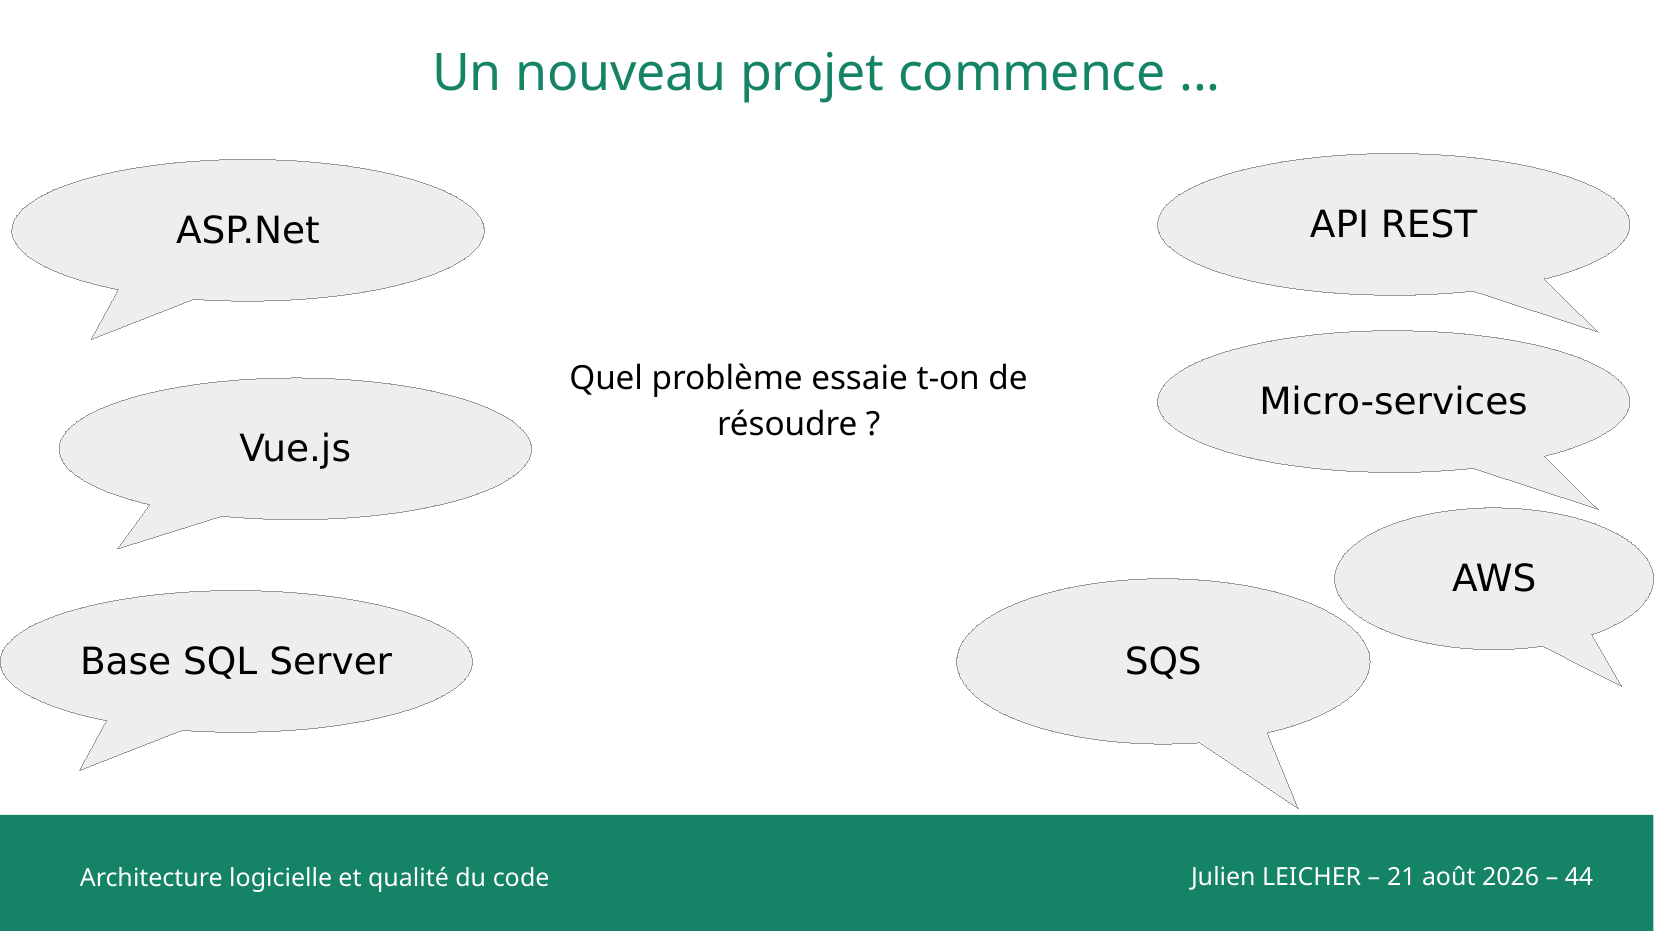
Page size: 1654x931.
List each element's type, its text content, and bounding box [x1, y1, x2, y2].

text_box Vue.js [59, 377, 532, 549]
text_box ASP.Net [11, 159, 485, 340]
text_box Base SQL Server [0, 590, 473, 771]
text_box SQS [956, 578, 1371, 809]
text_box Julien LEICHER – 18 mars 2022 – <number> [0, 814, 1654, 931]
text_box AWS [1334, 507, 1654, 687]
text_box Quel problème essaie t-on de résoudre ? [554, 346, 1099, 454]
text_box Micro-services [1157, 330, 1630, 510]
text_box Architecture logicielle et qualité du code [64, 852, 798, 898]
text_box API REST [1157, 153, 1630, 333]
text_box Un nouveau projet commence ... [0, 27, 1654, 113]
